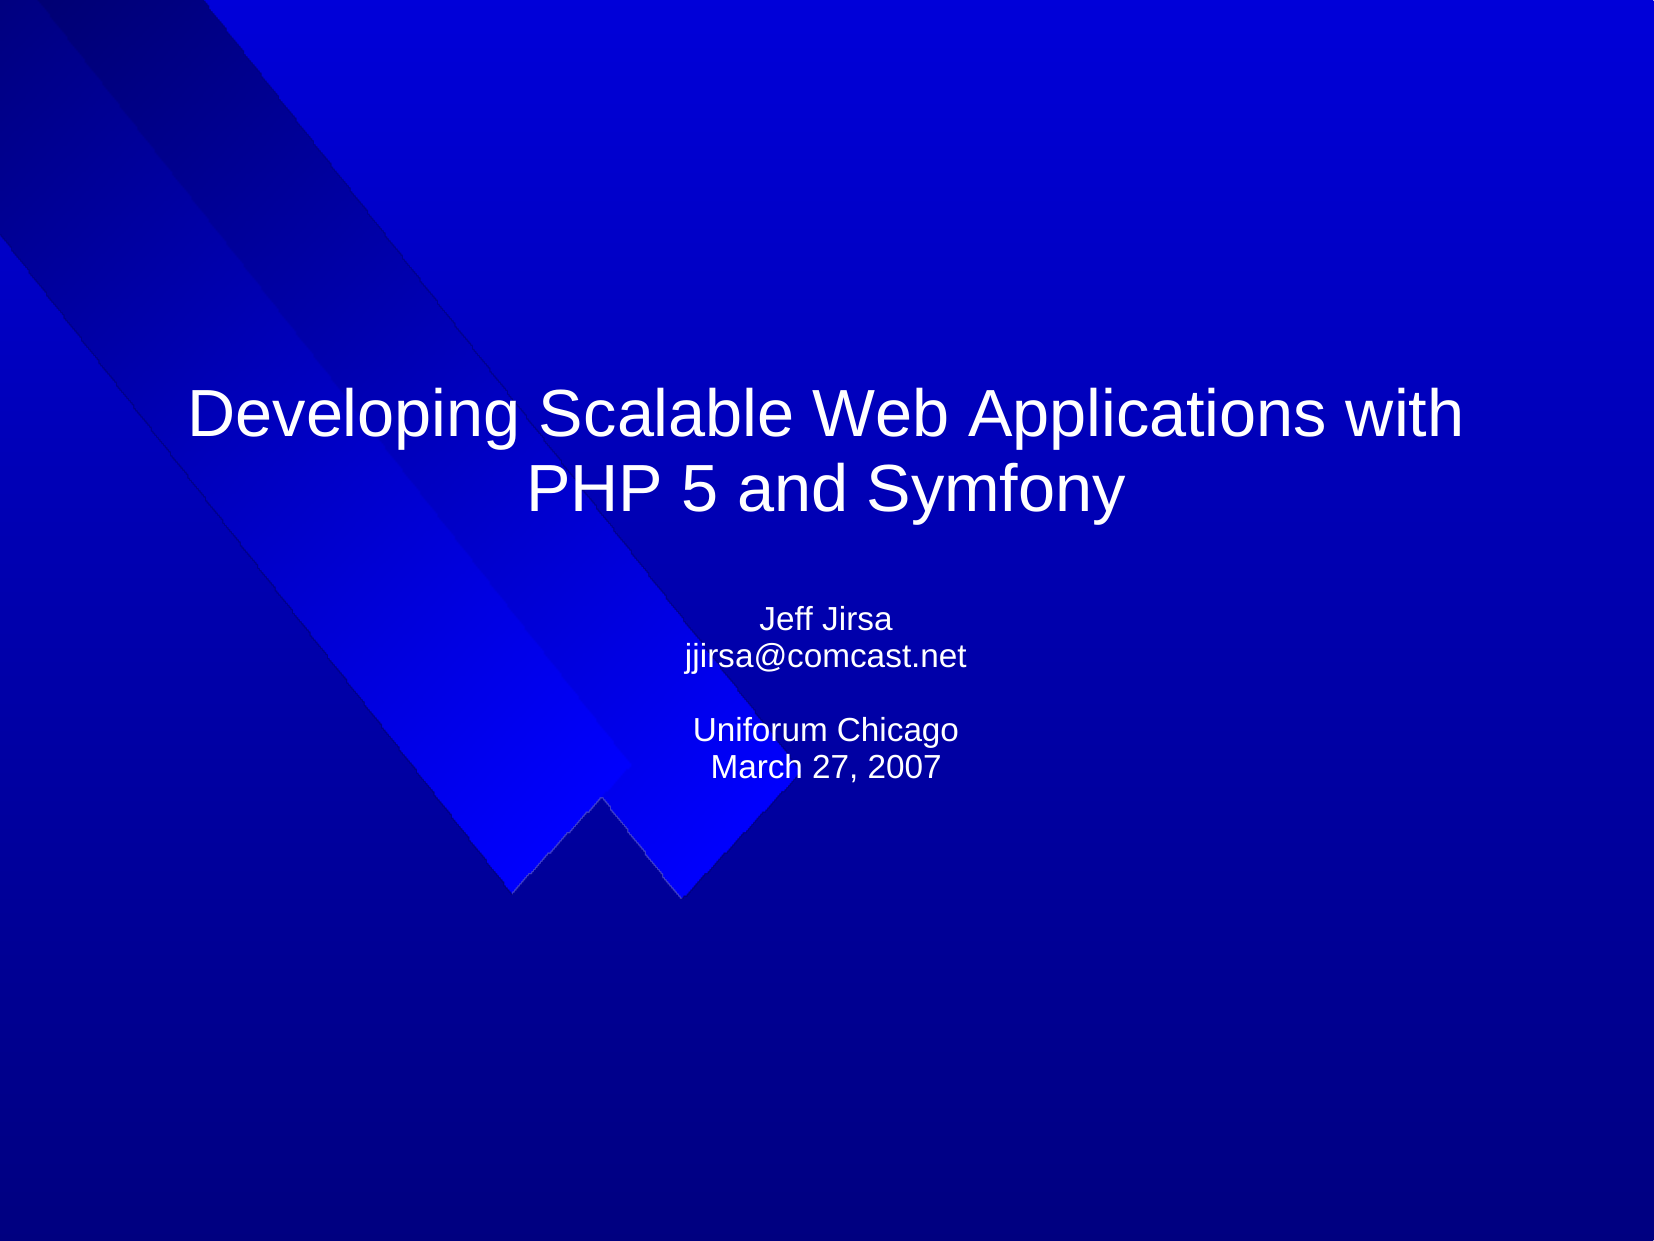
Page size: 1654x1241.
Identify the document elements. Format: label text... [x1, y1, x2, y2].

text_box Developing Scalable Web Applications with PHP 5 and Symfony Jeff Jirsa jjirsa@comcast.net Uniforum Chicago March 27, 2007 [120, 208, 1533, 990]
